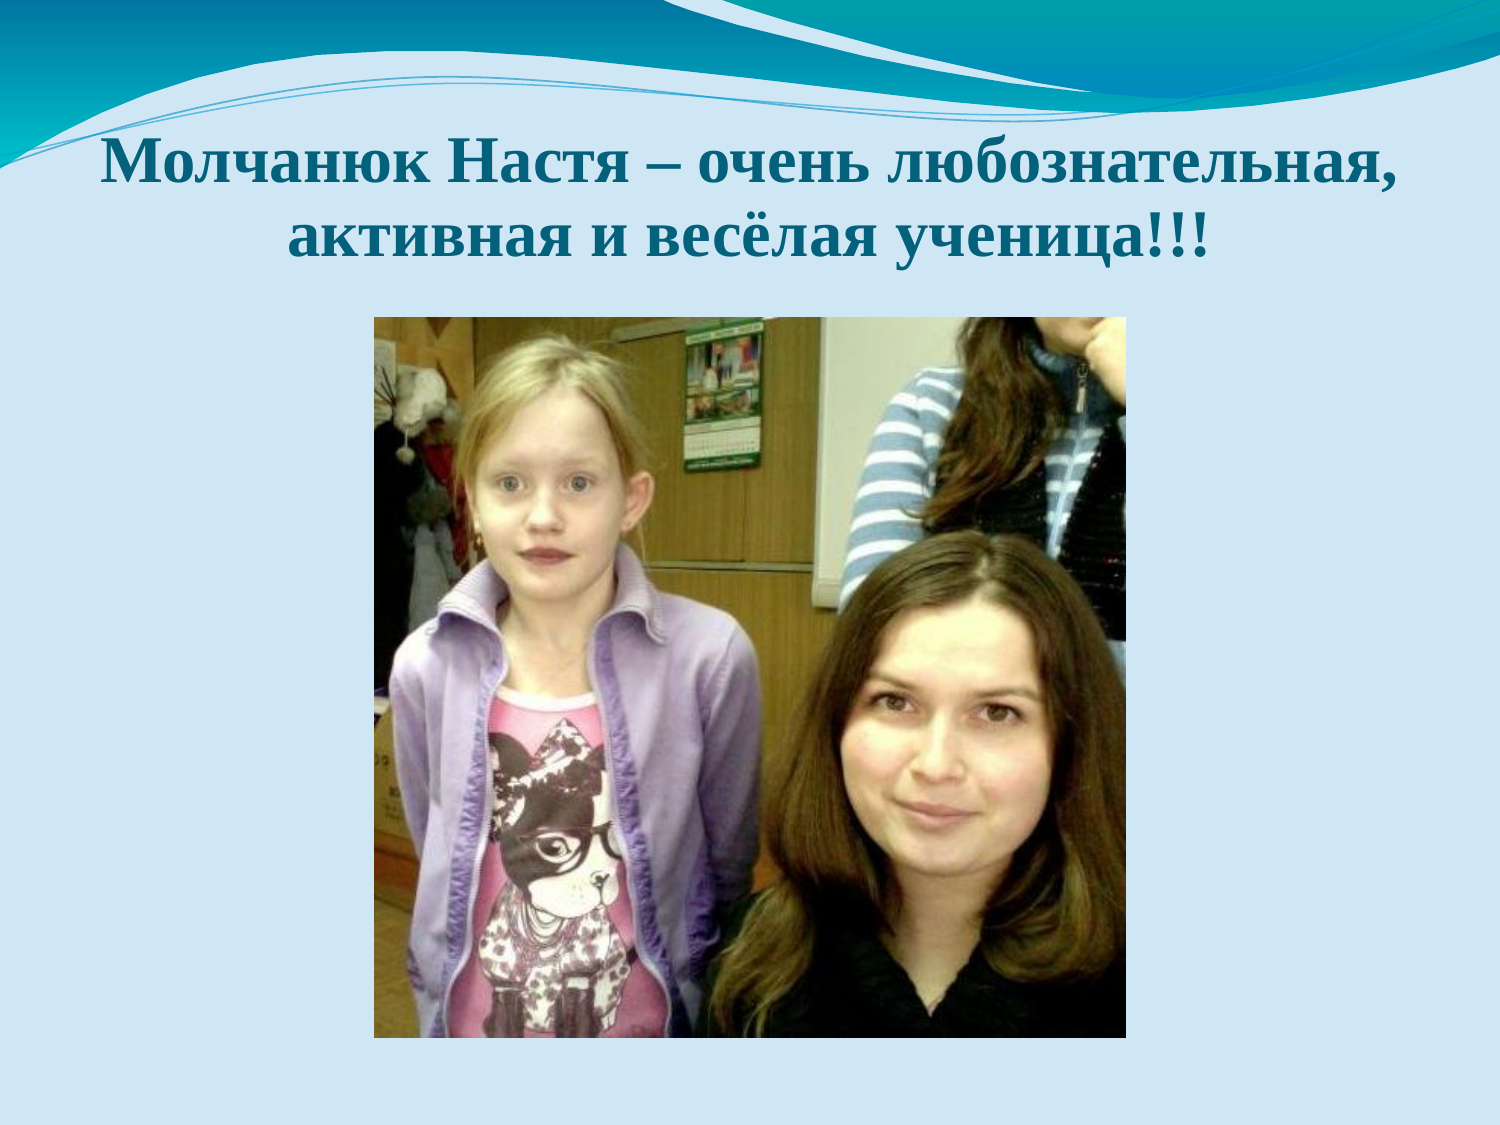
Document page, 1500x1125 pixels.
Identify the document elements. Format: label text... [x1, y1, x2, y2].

title Молчанюк Настя – очень любознательная, активная и весёлая ученица!!! [75, 115, 1425, 303]
picture [374, 317, 1126, 1038]
